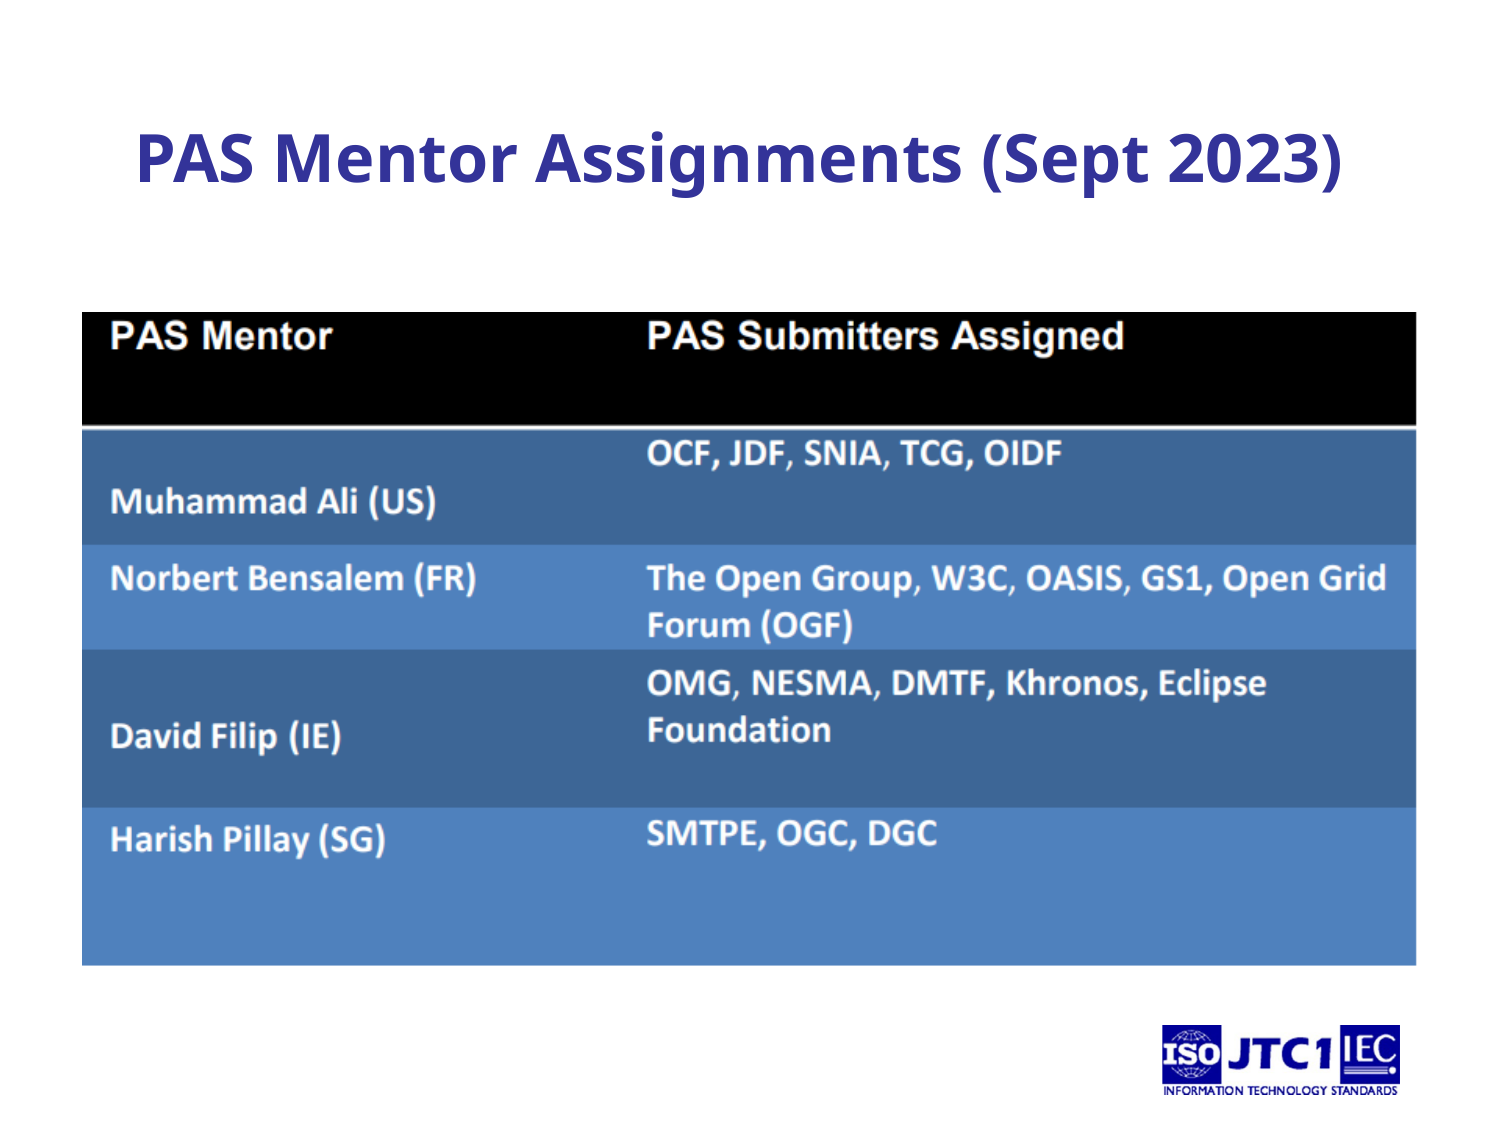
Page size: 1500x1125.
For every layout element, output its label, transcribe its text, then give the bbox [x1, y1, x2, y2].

picture [82, 312, 1418, 969]
title PAS Mentor Assignments (Sept 2023) [132, 113, 1353, 211]
picture [1162, 1025, 1400, 1095]
